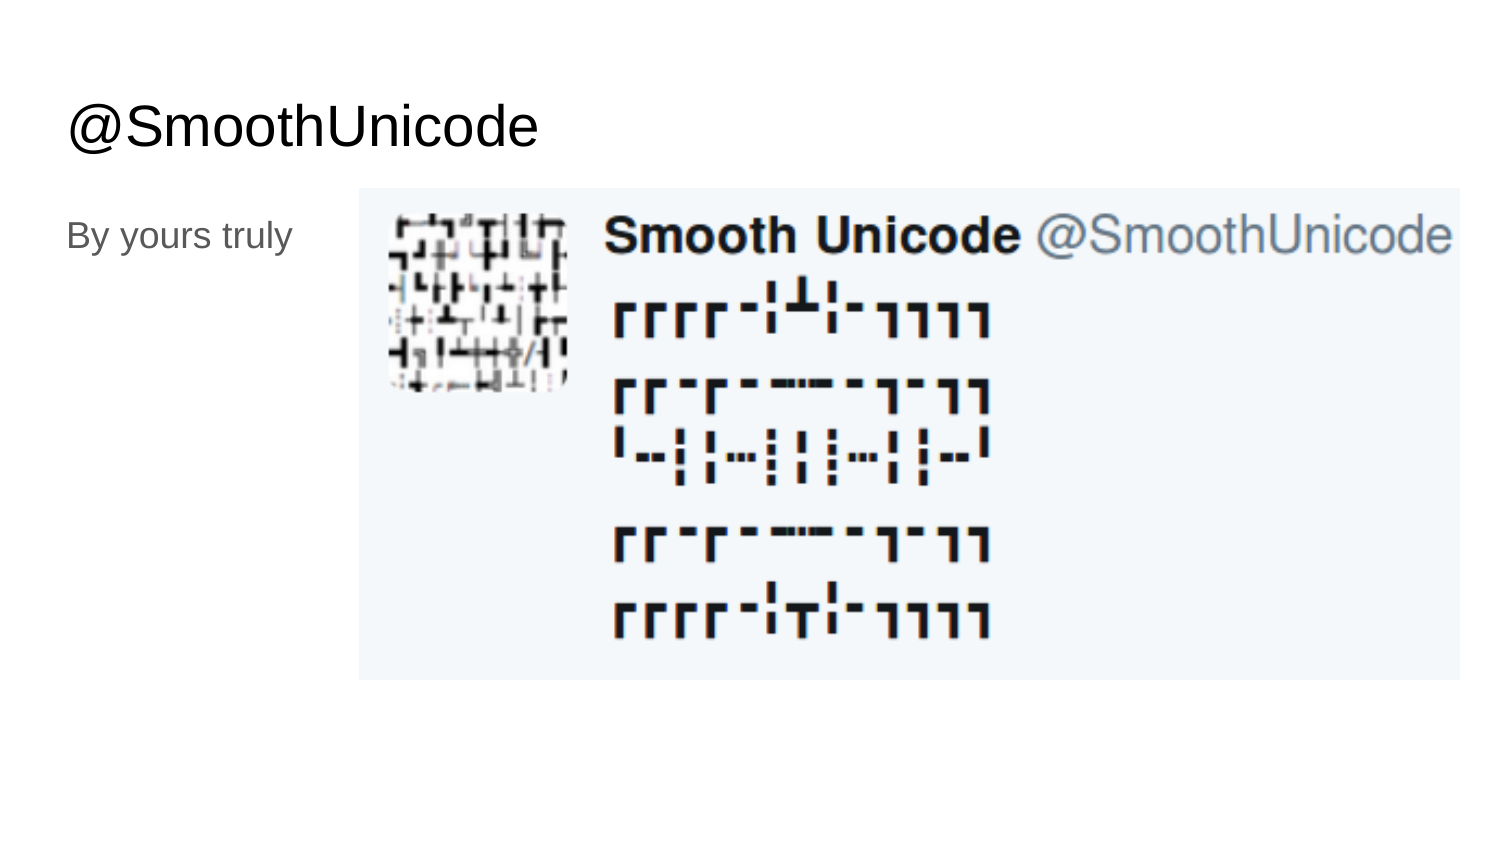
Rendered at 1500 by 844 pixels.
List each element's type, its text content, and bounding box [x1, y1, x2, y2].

title @SmoothUnicode [51, 72, 1449, 167]
list By yours truly [51, 189, 1449, 750]
picture [359, 188, 1460, 680]
